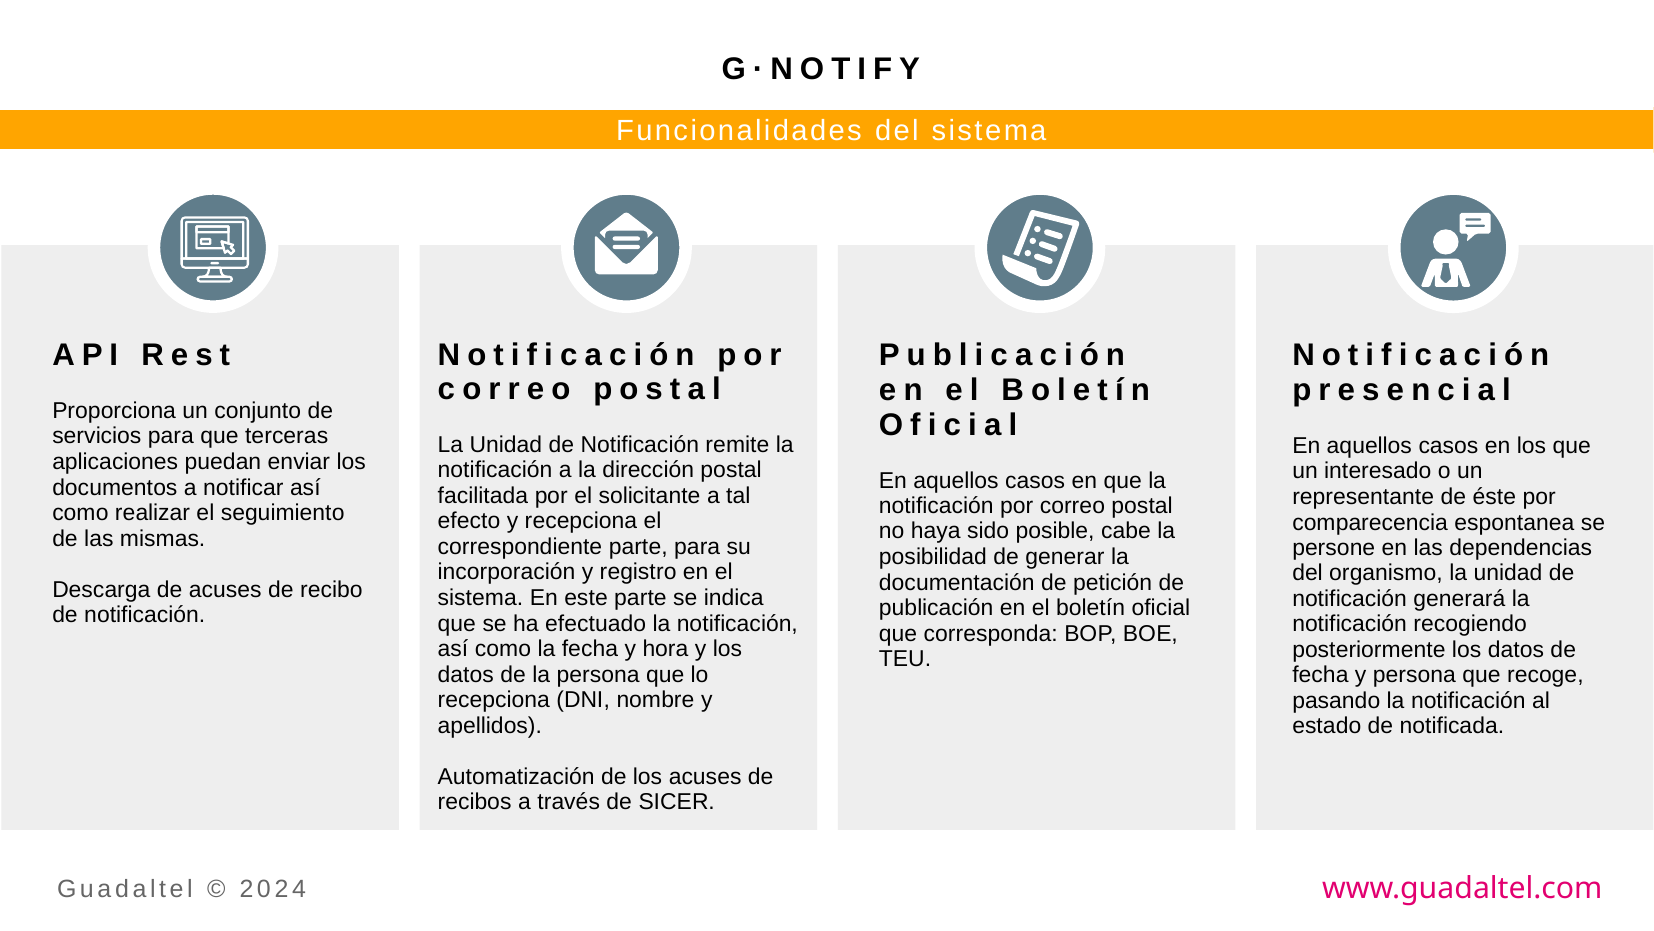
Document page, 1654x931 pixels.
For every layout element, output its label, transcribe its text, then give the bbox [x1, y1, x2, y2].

picture [594, 211, 658, 275]
picture [1002, 209, 1080, 287]
text_box Notificación por correo postal La Unidad de Notificación remite la notificación a la dirección postal facilitada por el solicitante a tal efecto y recepciona el correspondiente parte, para su incorporación y registro en el sistema. En este parte se indica que se ha efectuado la notificación, así como la fecha y hora y los datos de la persona que lo recepciona (DNI, nombre y apellidos). Automatización de los acuses de recibos a través de SICER. [422, 329, 815, 822]
text_box API Rest Proporciona un conjunto de servicios para que terceras aplicaciones puedan enviar los documentos a notificar así como realizar el seguimiento de las mismas. Descarga de acuses de recibo de notificación. [37, 330, 387, 635]
text_box Guadaltel © 2024 [42, 861, 322, 914]
text_box Funcionalidades del sistema [0, 107, 1654, 153]
text_box [1, 188, 399, 830]
text_box Publicación en el Boletín Oficial En aquellos casos en que la notificación por correo postal no haya sido posible, cabe la posibilidad de generar la documentación de petición de publicación en el boletín oficial que corresponda: BOP, BOE, TEU. [864, 330, 1213, 705]
picture [180, 215, 250, 284]
text_box www.guadaltel.com [1307, 862, 1630, 913]
text_box G·NOTIFY [0, 35, 1648, 102]
text_box Notificación presencial En aquellos casos en los que un interesado o un representante de éste por comparecencia espontanea se persone en las dependencias del organismo, la unidad de notificación generará la notificación recogiendo posteriormente los datos de fecha y persona que recoge, pasando la notificación al estado de notificada. [1277, 330, 1627, 747]
picture [1418, 212, 1493, 287]
text_box [419, 188, 818, 830]
text_box [1256, 188, 1654, 830]
text_box [837, 188, 1236, 830]
